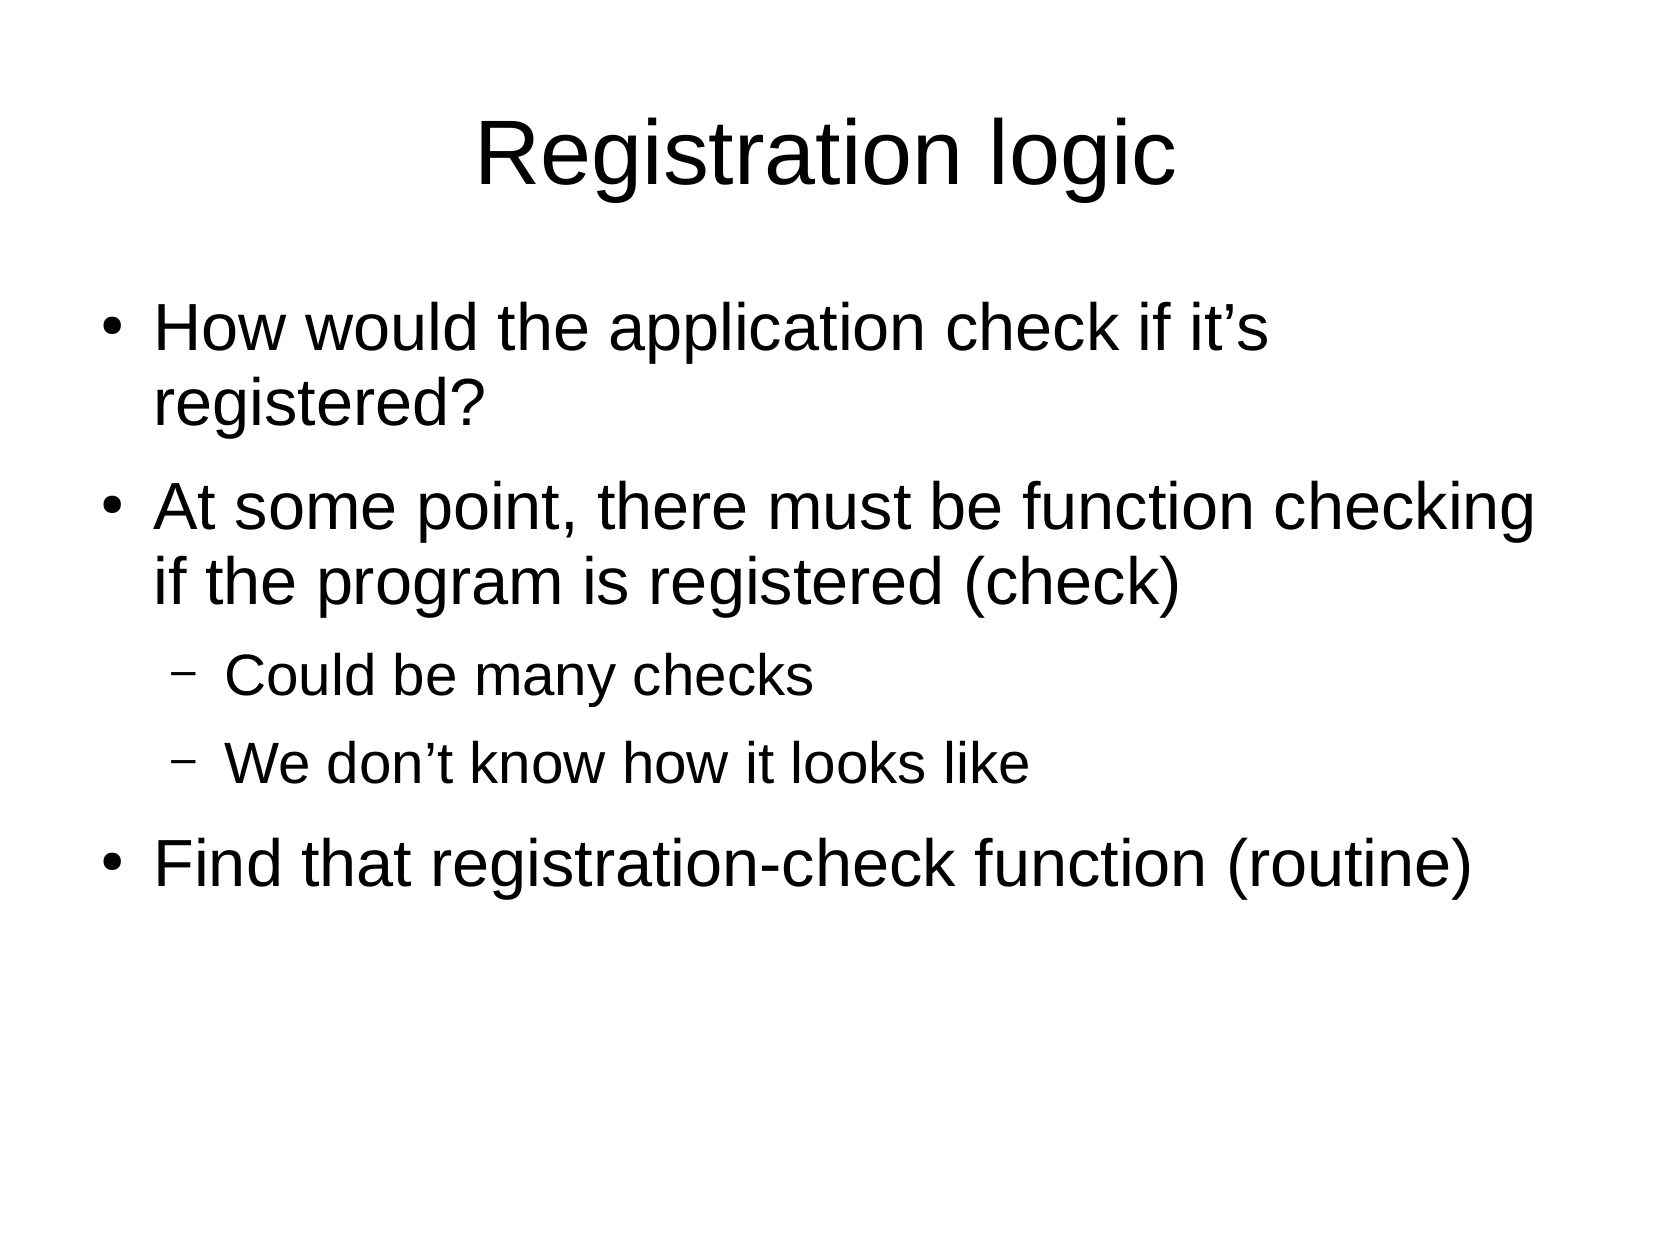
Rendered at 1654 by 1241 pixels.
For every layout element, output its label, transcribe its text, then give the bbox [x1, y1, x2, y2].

title Registration logic [82, 49, 1571, 257]
list How would the application check if it’s registered? At some point, there must be function checking if the program is registered (check) Could be many checks We don’t know how it looks like Find that registration-check function (routine) [82, 290, 1571, 1010]
